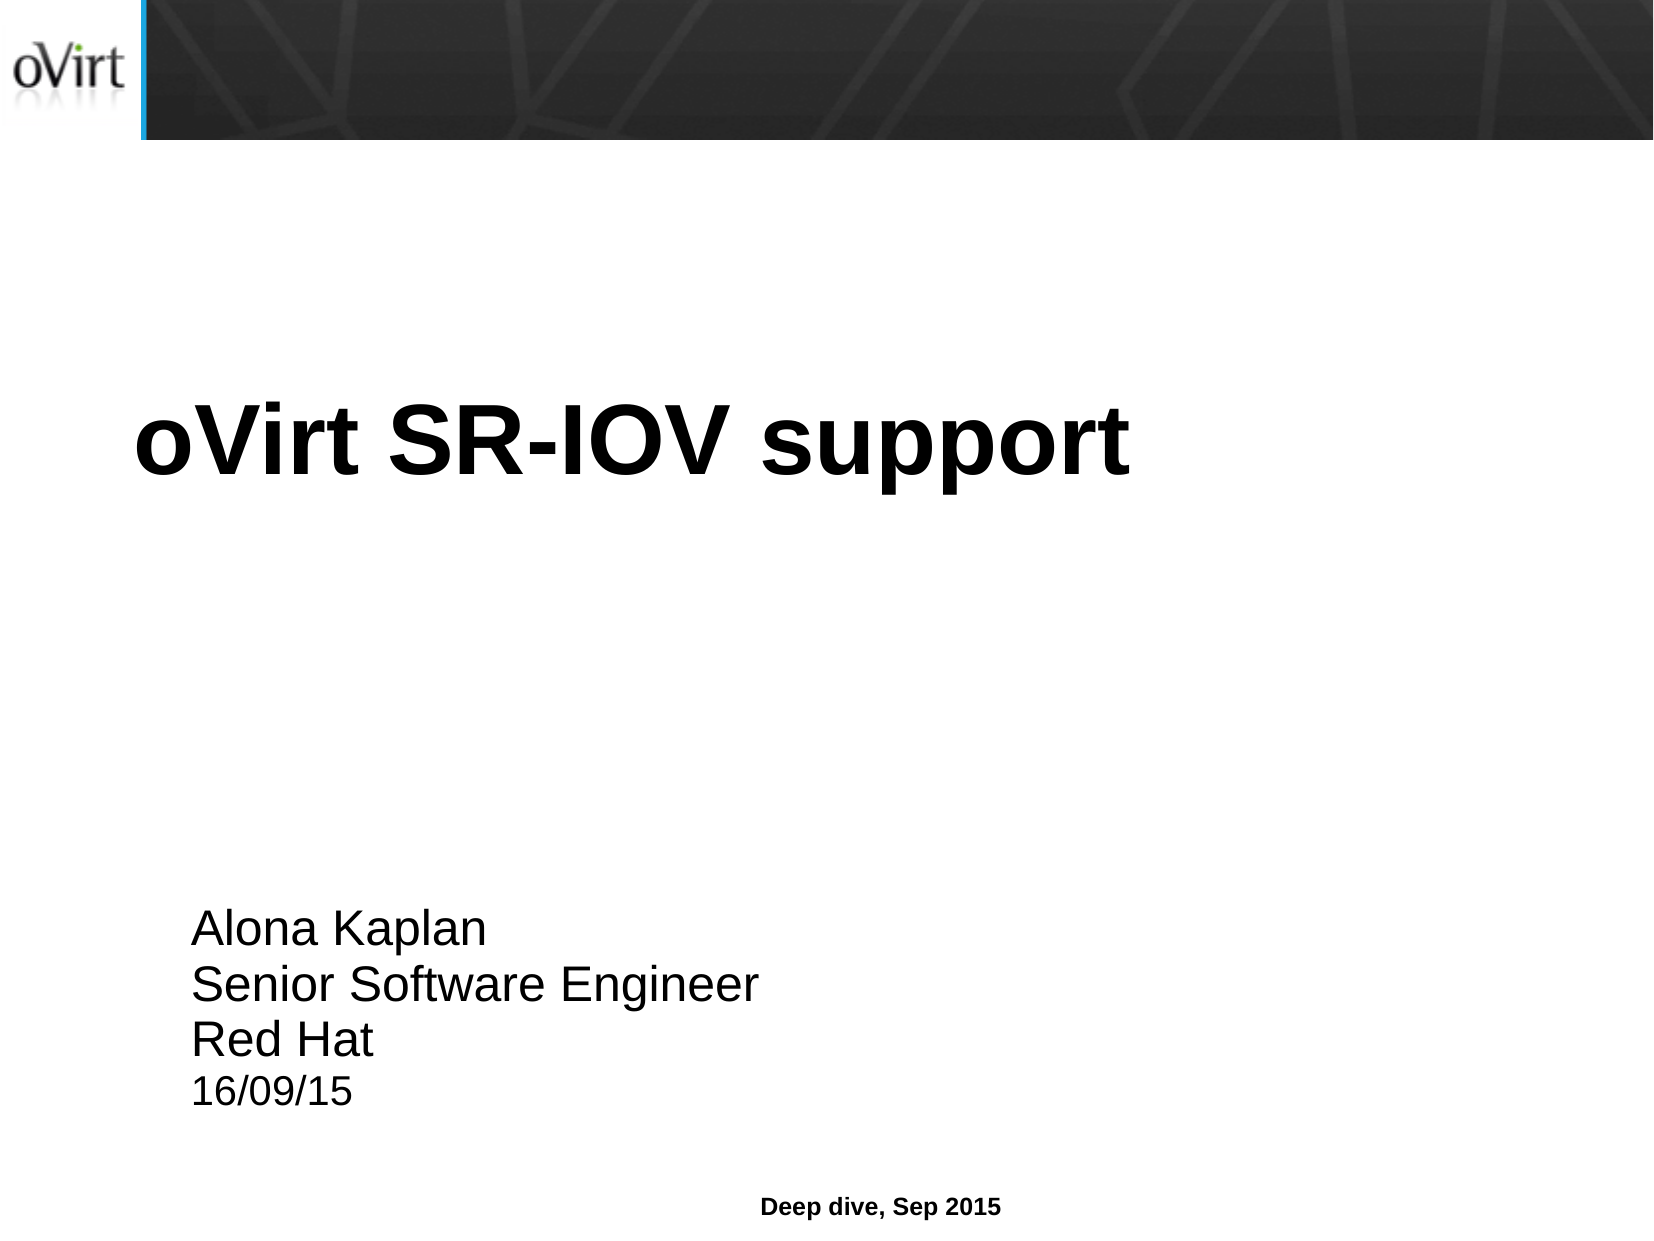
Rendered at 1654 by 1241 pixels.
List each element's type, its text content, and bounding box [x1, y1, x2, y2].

text_box Alona Kaplan Senior Software Engineer Red Hat 16/09/15 [176, 669, 1548, 1122]
text_box oVirt SR-IOV support [118, 320, 1599, 616]
picture [0, 0, 1654, 140]
